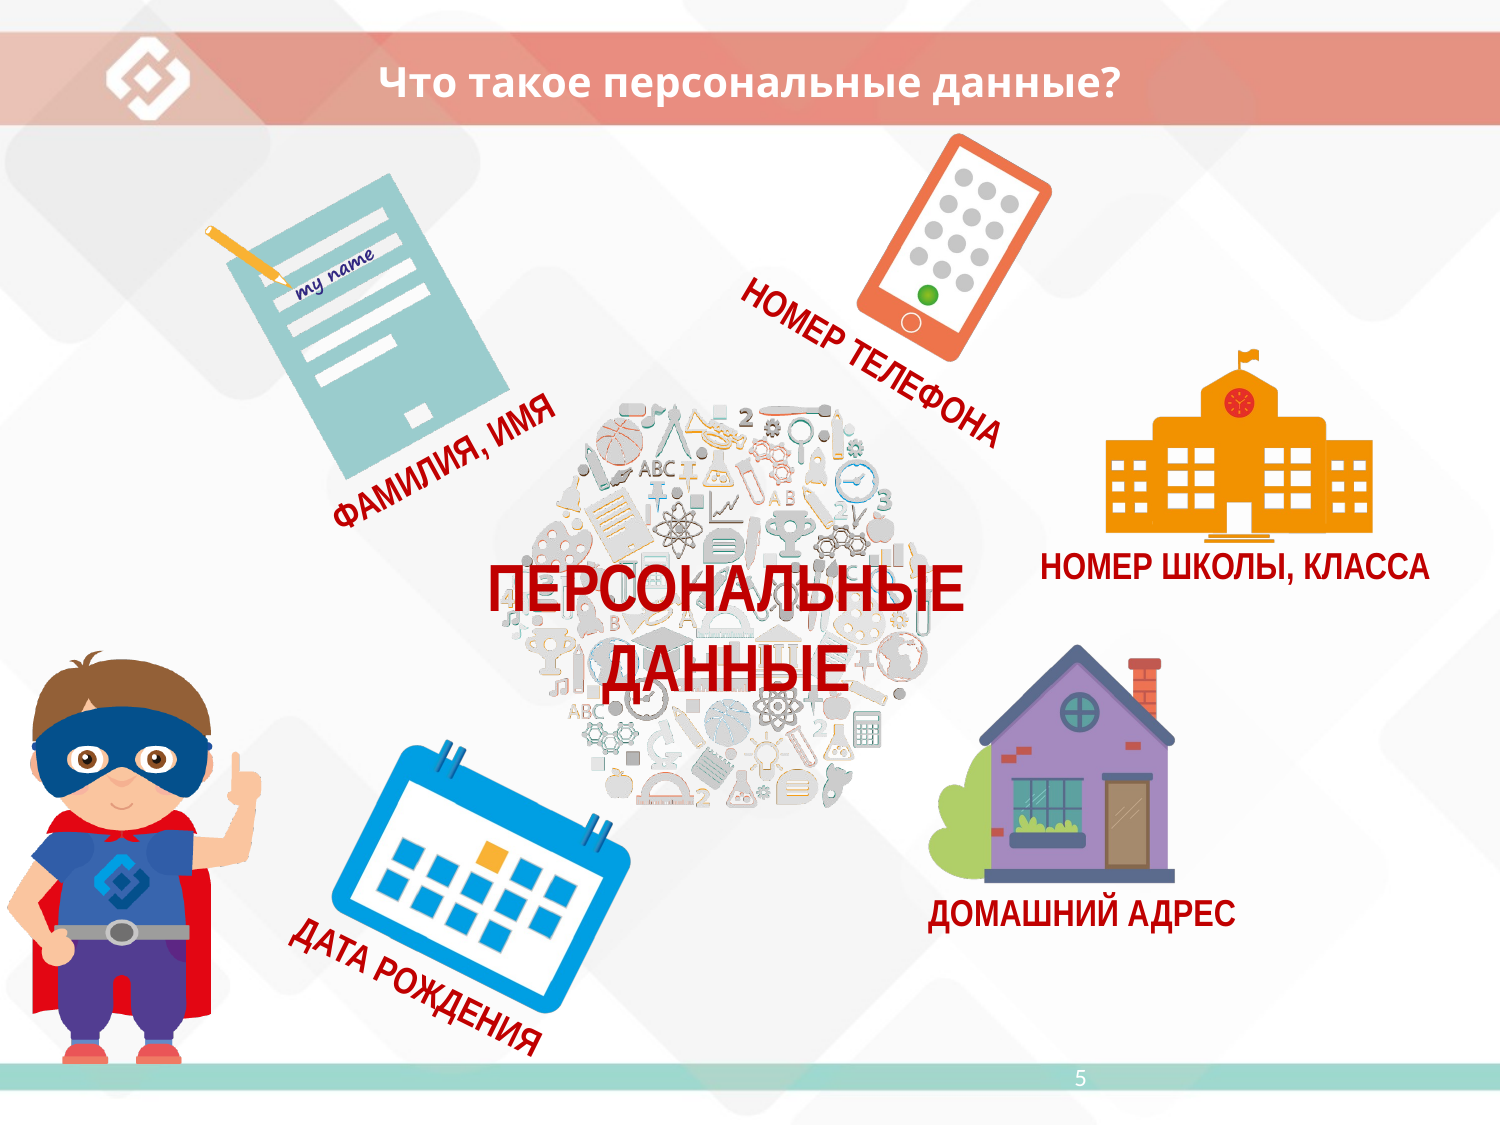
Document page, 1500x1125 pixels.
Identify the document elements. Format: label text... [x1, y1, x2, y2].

picture [810, 103, 1098, 391]
text_box ПЕРСОНАЛЬНЫЕ ДАННЫЕ [467, 537, 987, 713]
text_box НОМЕР ШКОЛЫ, КЛАССА [1025, 535, 1446, 595]
text_box ДОМАШНИЙ АДРЕС [913, 882, 1252, 942]
text_box ДАТА РОЖДЕНИЯ [271, 891, 568, 1079]
text_box ФАМИЛИЯ, ИМЯ [306, 405, 482, 555]
text_box НОМЕР ТЕЛЕФОНА [718, 252, 1031, 472]
picture [316, 629, 1184, 1022]
picture [1099, 289, 1379, 568]
picture [0, 648, 271, 1066]
text_box Что такое персональные данные? [0, 48, 1500, 114]
picture [201, 159, 944, 537]
slide_number 5 [1059, 1046, 1397, 1107]
picture [351, 781, 602, 995]
